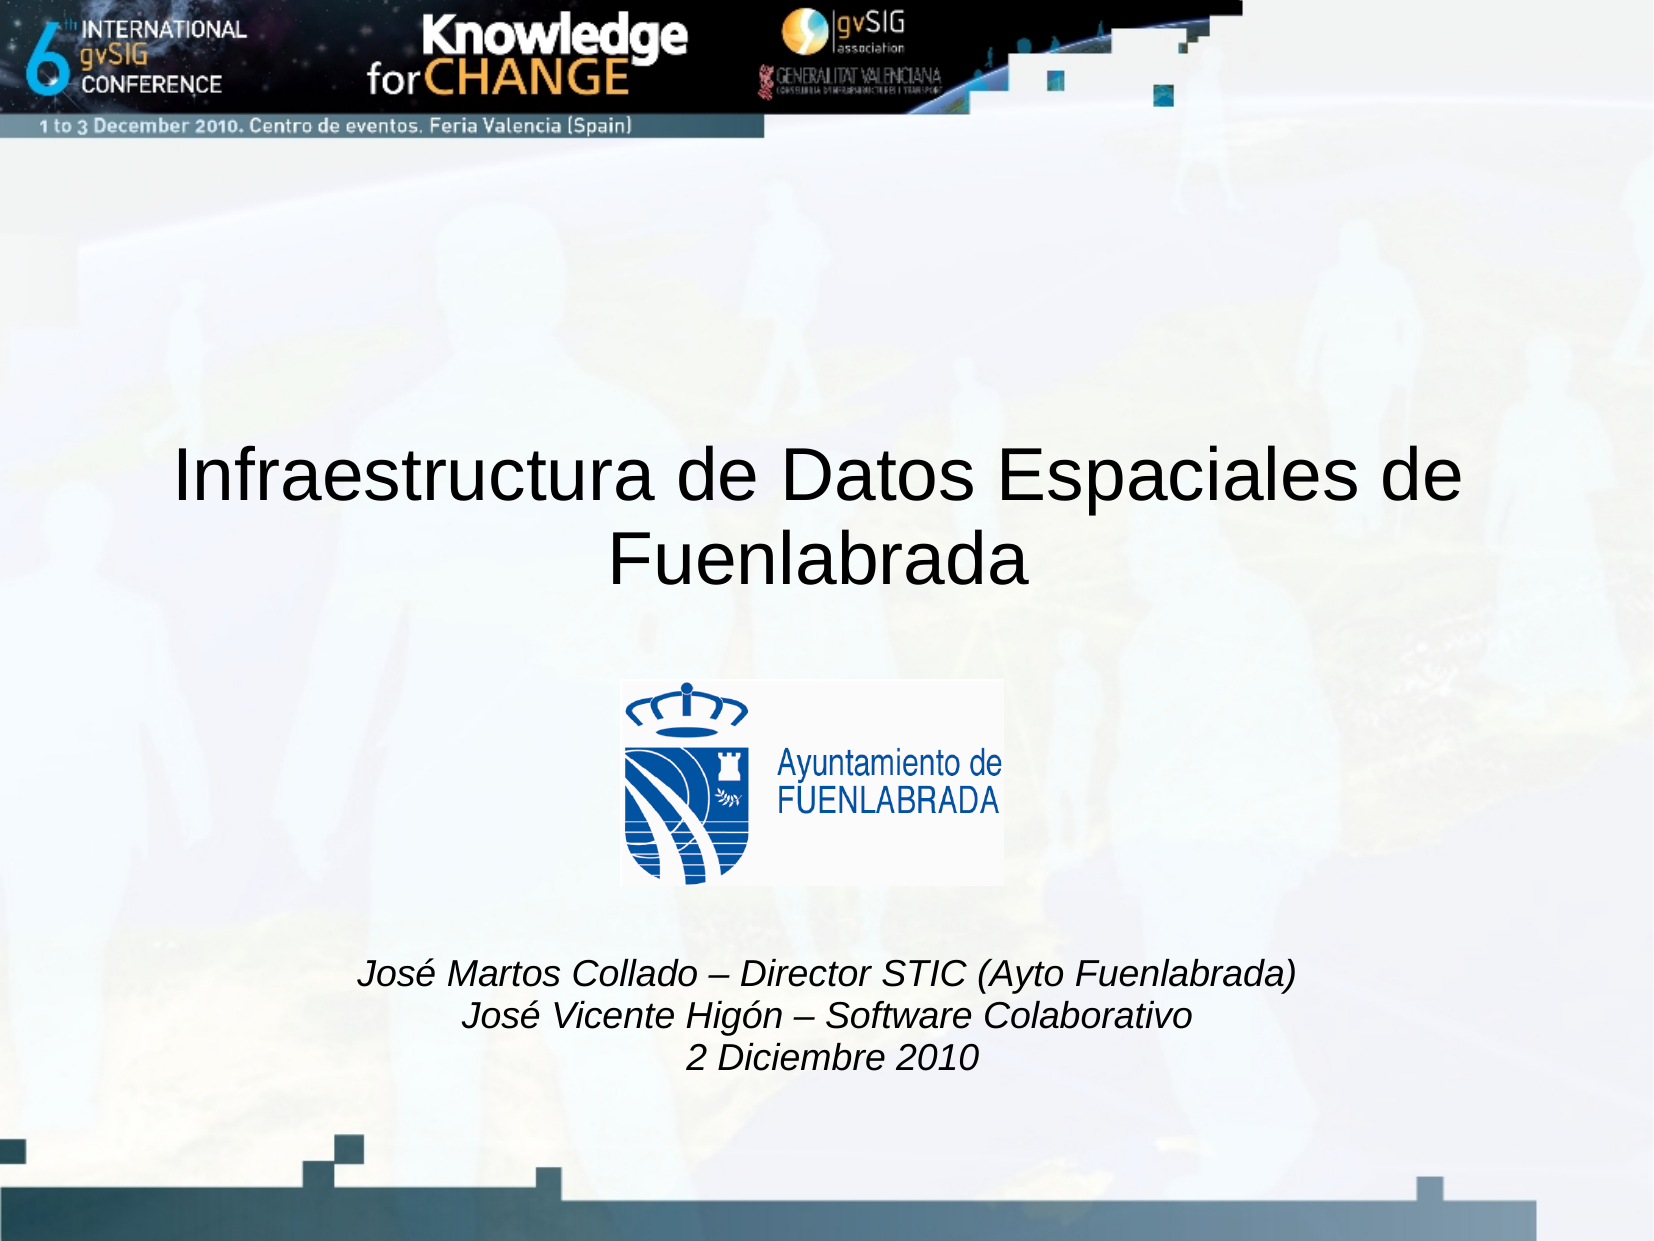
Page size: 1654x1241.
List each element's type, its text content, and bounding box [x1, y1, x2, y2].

picture [0, 0, 1654, 1241]
text_box José Martos Collado – Director STIC (Ayto Fuenlabrada) José Vicente Higón – Software Colaborativo 2 Diciembre 2010 [301, 944, 1365, 1086]
subtitle Infraestructura de Datos Espaciales de Fuenlabrada [74, 204, 1563, 988]
